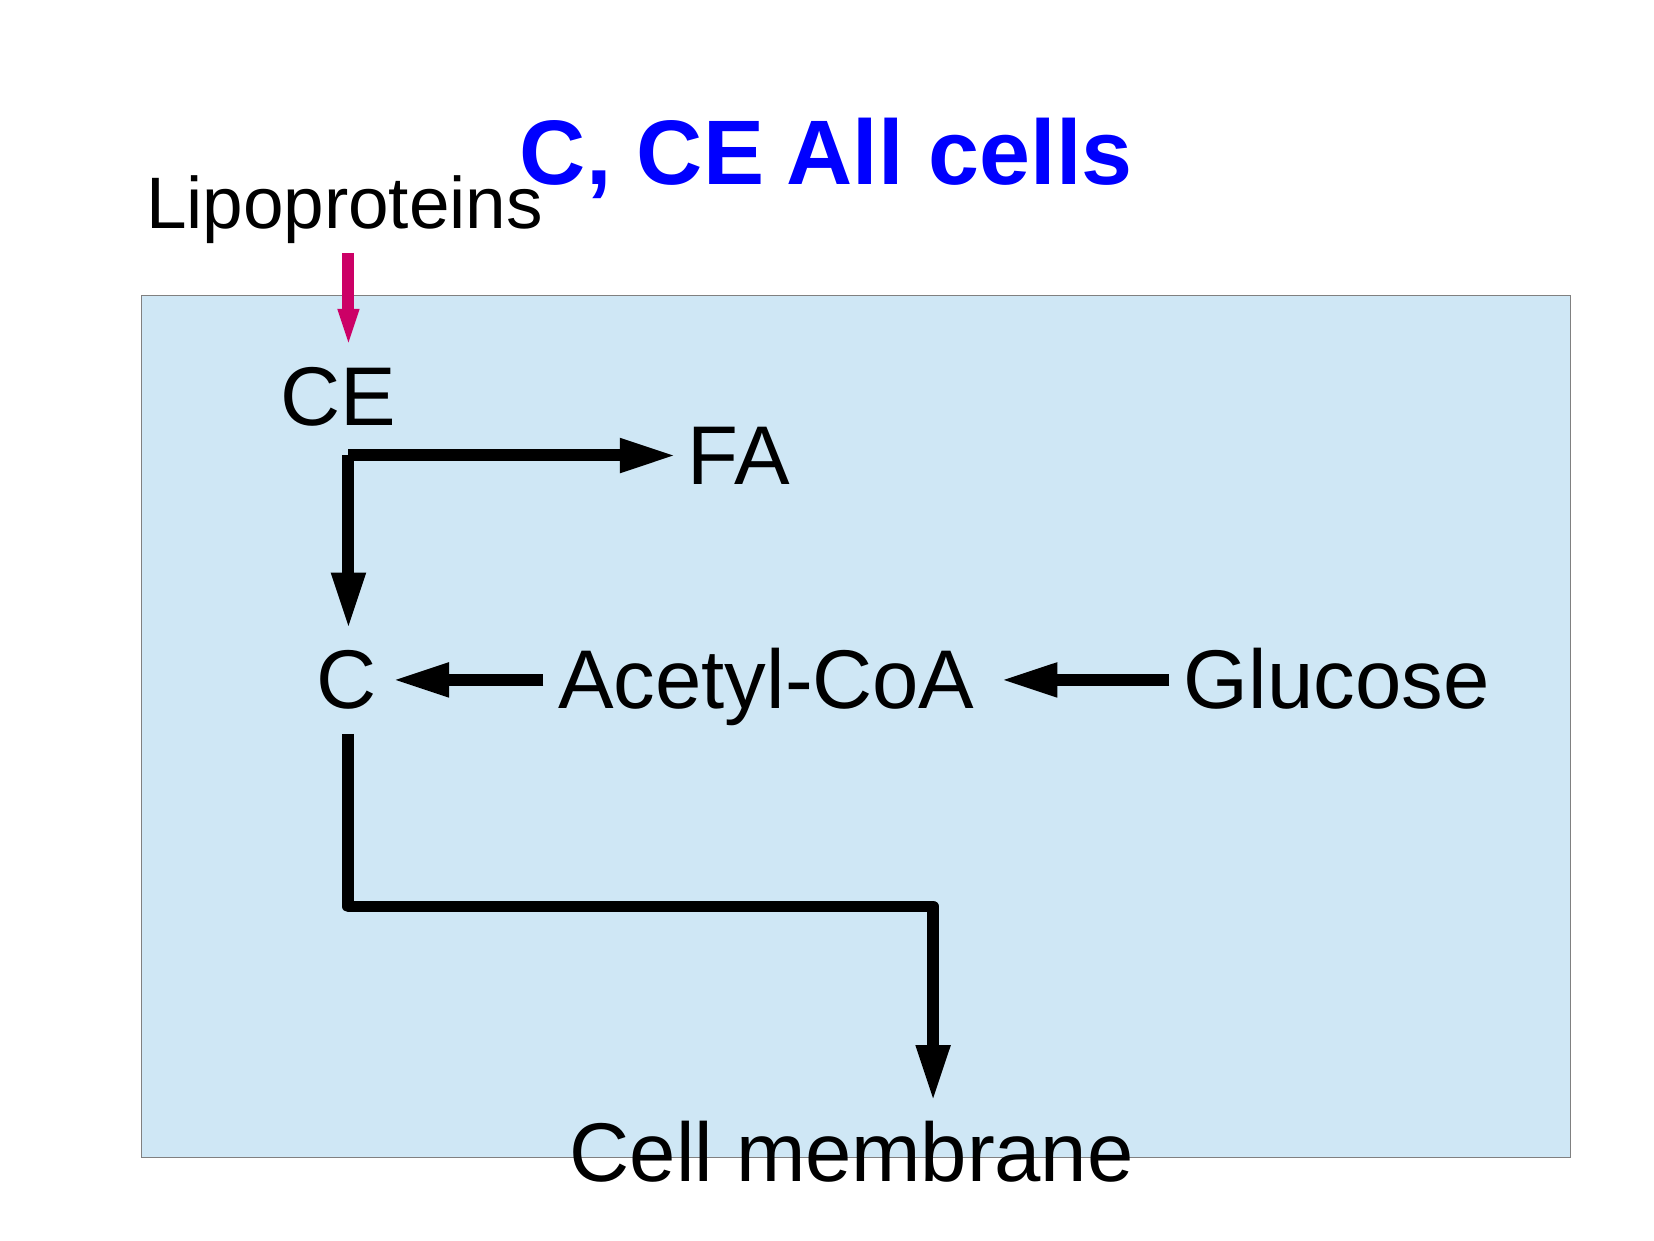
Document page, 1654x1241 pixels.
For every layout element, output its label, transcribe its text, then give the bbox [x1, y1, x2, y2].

text_box Lipoproteins [129, 153, 567, 253]
text_box Acetyl-CoA [543, 625, 1004, 734]
text_box Glucose [1169, 625, 1524, 734]
text_box [349, 295, 1571, 1158]
text_box FA [673, 401, 827, 510]
text_box [141, 295, 932, 1158]
title C, CE All cells [82, 49, 1571, 257]
text_box C [301, 625, 396, 734]
text_box CE [265, 342, 432, 456]
text_box Cell membrane [555, 1098, 1312, 1207]
